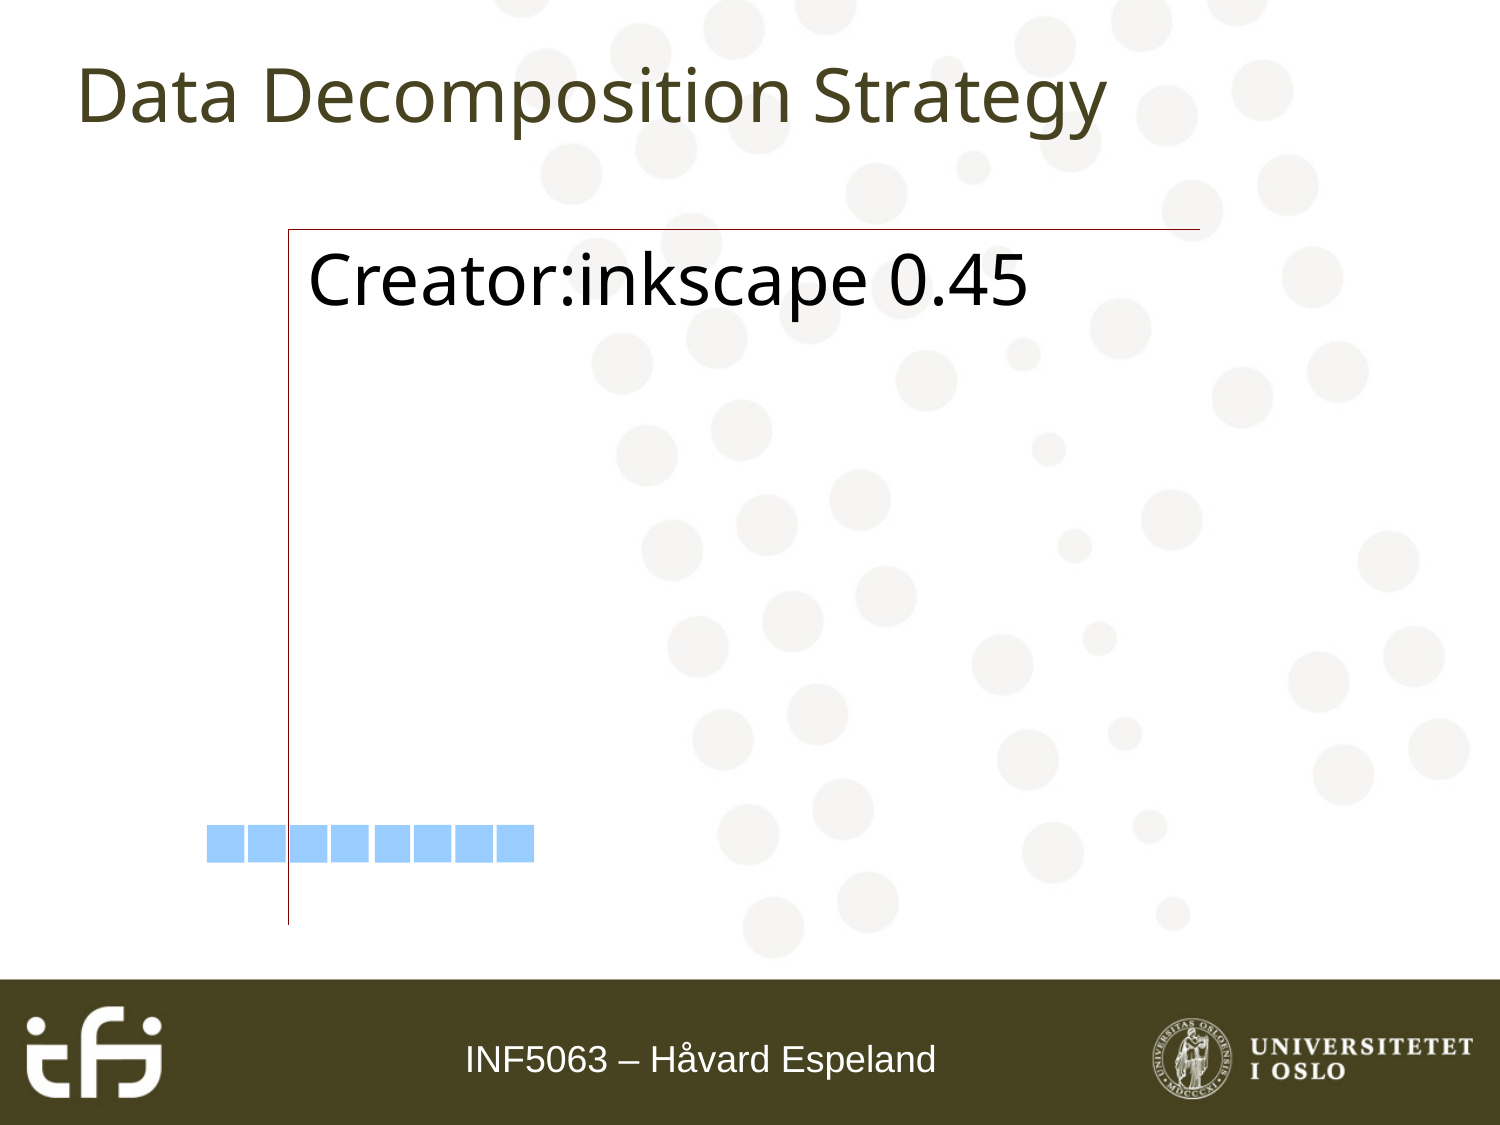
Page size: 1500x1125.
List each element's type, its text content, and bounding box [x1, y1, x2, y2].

text_box [289, 825, 328, 863]
text_box [413, 824, 452, 863]
text_box [455, 825, 493, 863]
text_box [374, 825, 411, 863]
picture [0, 0, 1500, 1125]
text_box [206, 825, 245, 863]
text_box [496, 824, 535, 863]
text_box [331, 824, 369, 863]
text_box [248, 824, 286, 863]
title Data Decomposition Strategy [75, 40, 1426, 146]
